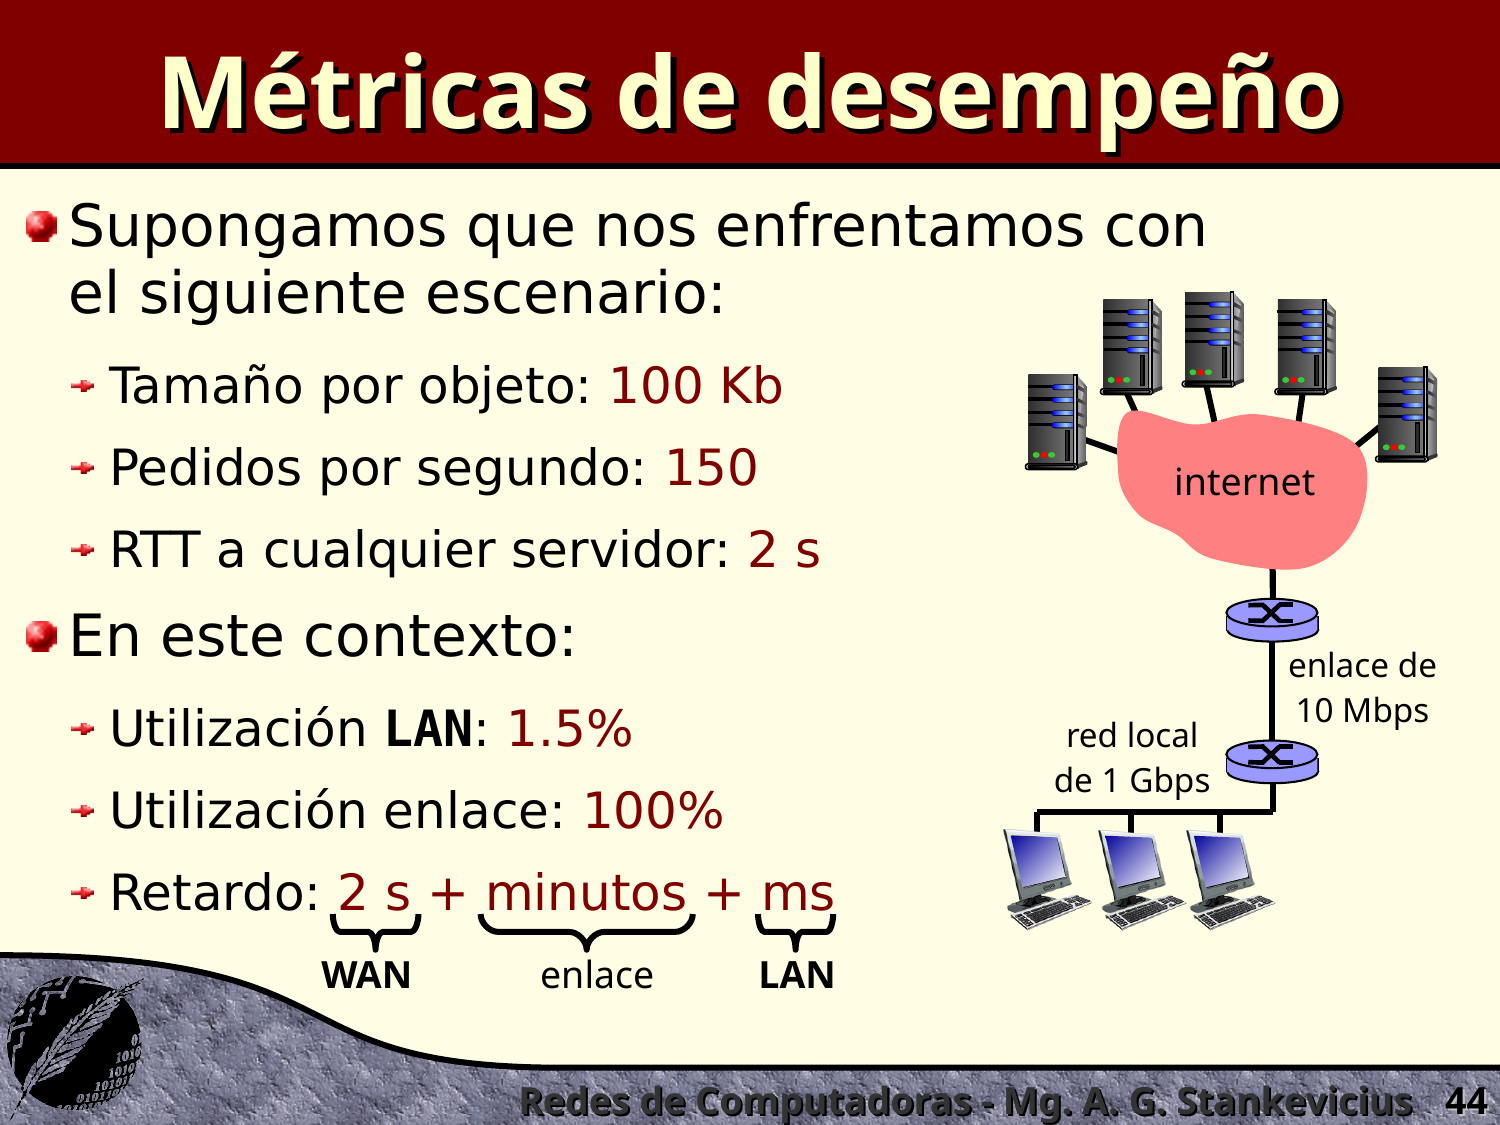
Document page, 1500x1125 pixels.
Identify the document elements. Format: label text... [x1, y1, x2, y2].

text_box [1025, 374, 1088, 470]
text_box [1274, 299, 1337, 395]
text_box [1182, 292, 1245, 387]
text_box [1105, 835, 1160, 888]
picture [790, 1100, 795, 1110]
text_box [1375, 367, 1438, 462]
text_box [1226, 598, 1318, 642]
text_box [1117, 410, 1368, 570]
text_box WAN [306, 940, 434, 1009]
text_box [1010, 835, 1066, 888]
text_box internet [1159, 448, 1334, 516]
text_box LAN [743, 940, 853, 1009]
text_box [1100, 299, 1163, 395]
text_box red local de 1 Gbps [1039, 704, 1218, 813]
picture [1000, 824, 1297, 938]
text_box enlace de 10 Mbps [1273, 634, 1449, 743]
text_box [1193, 835, 1249, 888]
list Supongamos que nos enfrentamos con el siguiente escenario: Tamaño por objeto: 100 Kb Pedidos por segundo: 150 RTT a cualquier servidor: 2 s En este contexto: Utilización LAN: 1.5% Utilización enlace: 100% Retardo: 2 s + minutos + ms [11, 192, 1486, 923]
picture [1047, 1100, 1054, 1110]
title Métricas de desempeño [15, 5, 1485, 160]
picture [0, 959, 1500, 1125]
text_box enlace [525, 940, 665, 1009]
text_box [1226, 740, 1318, 784]
